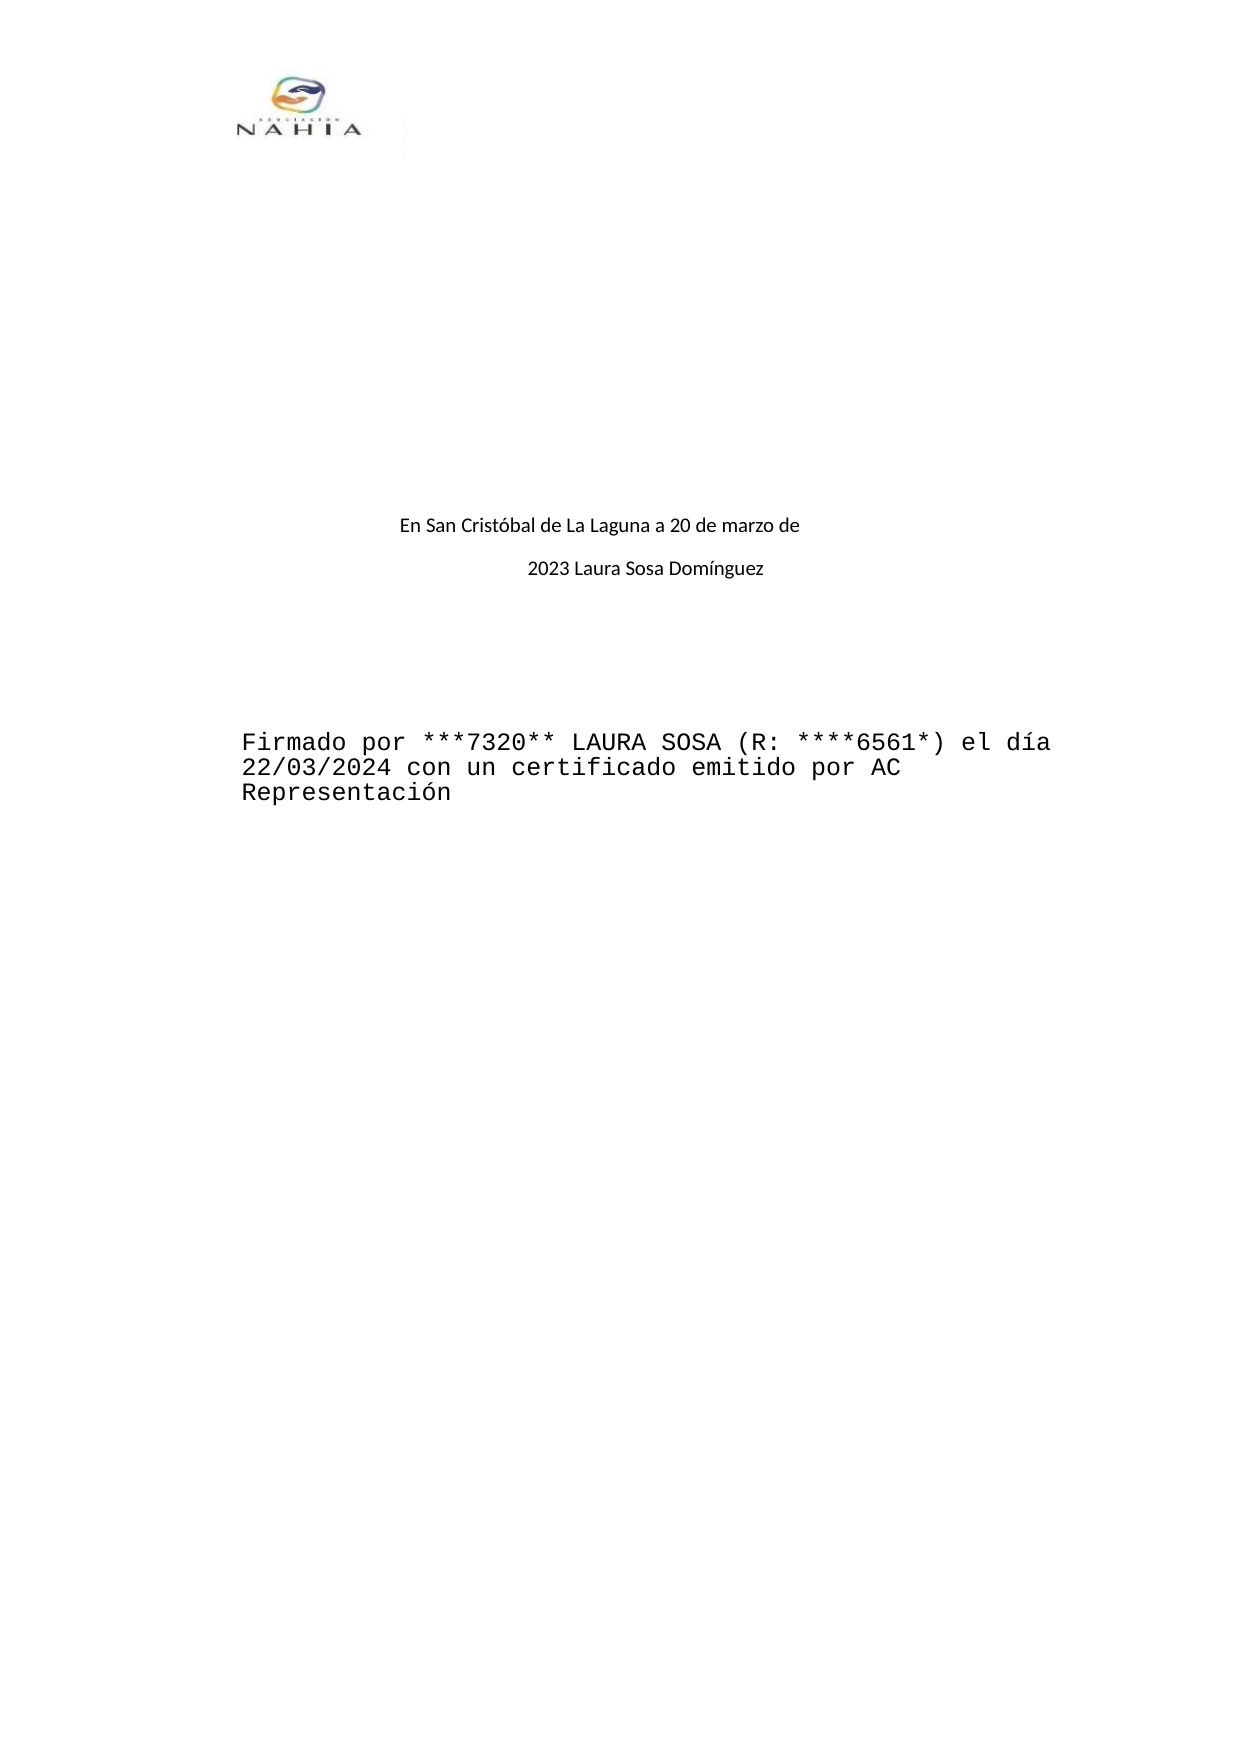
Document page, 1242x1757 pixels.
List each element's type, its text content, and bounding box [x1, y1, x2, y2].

text_box En San Cristóbal de La Laguna a 20 de marzo de 2023 Laura Sosa Domínguez [400, 511, 819, 580]
text_box [236, 69, 407, 162]
text_box Firmado por ***7320** LAURA SOSA (R: ****6561*) el día 22/03/2024 con un certificado emitido por AC Representación [241, 727, 1077, 806]
